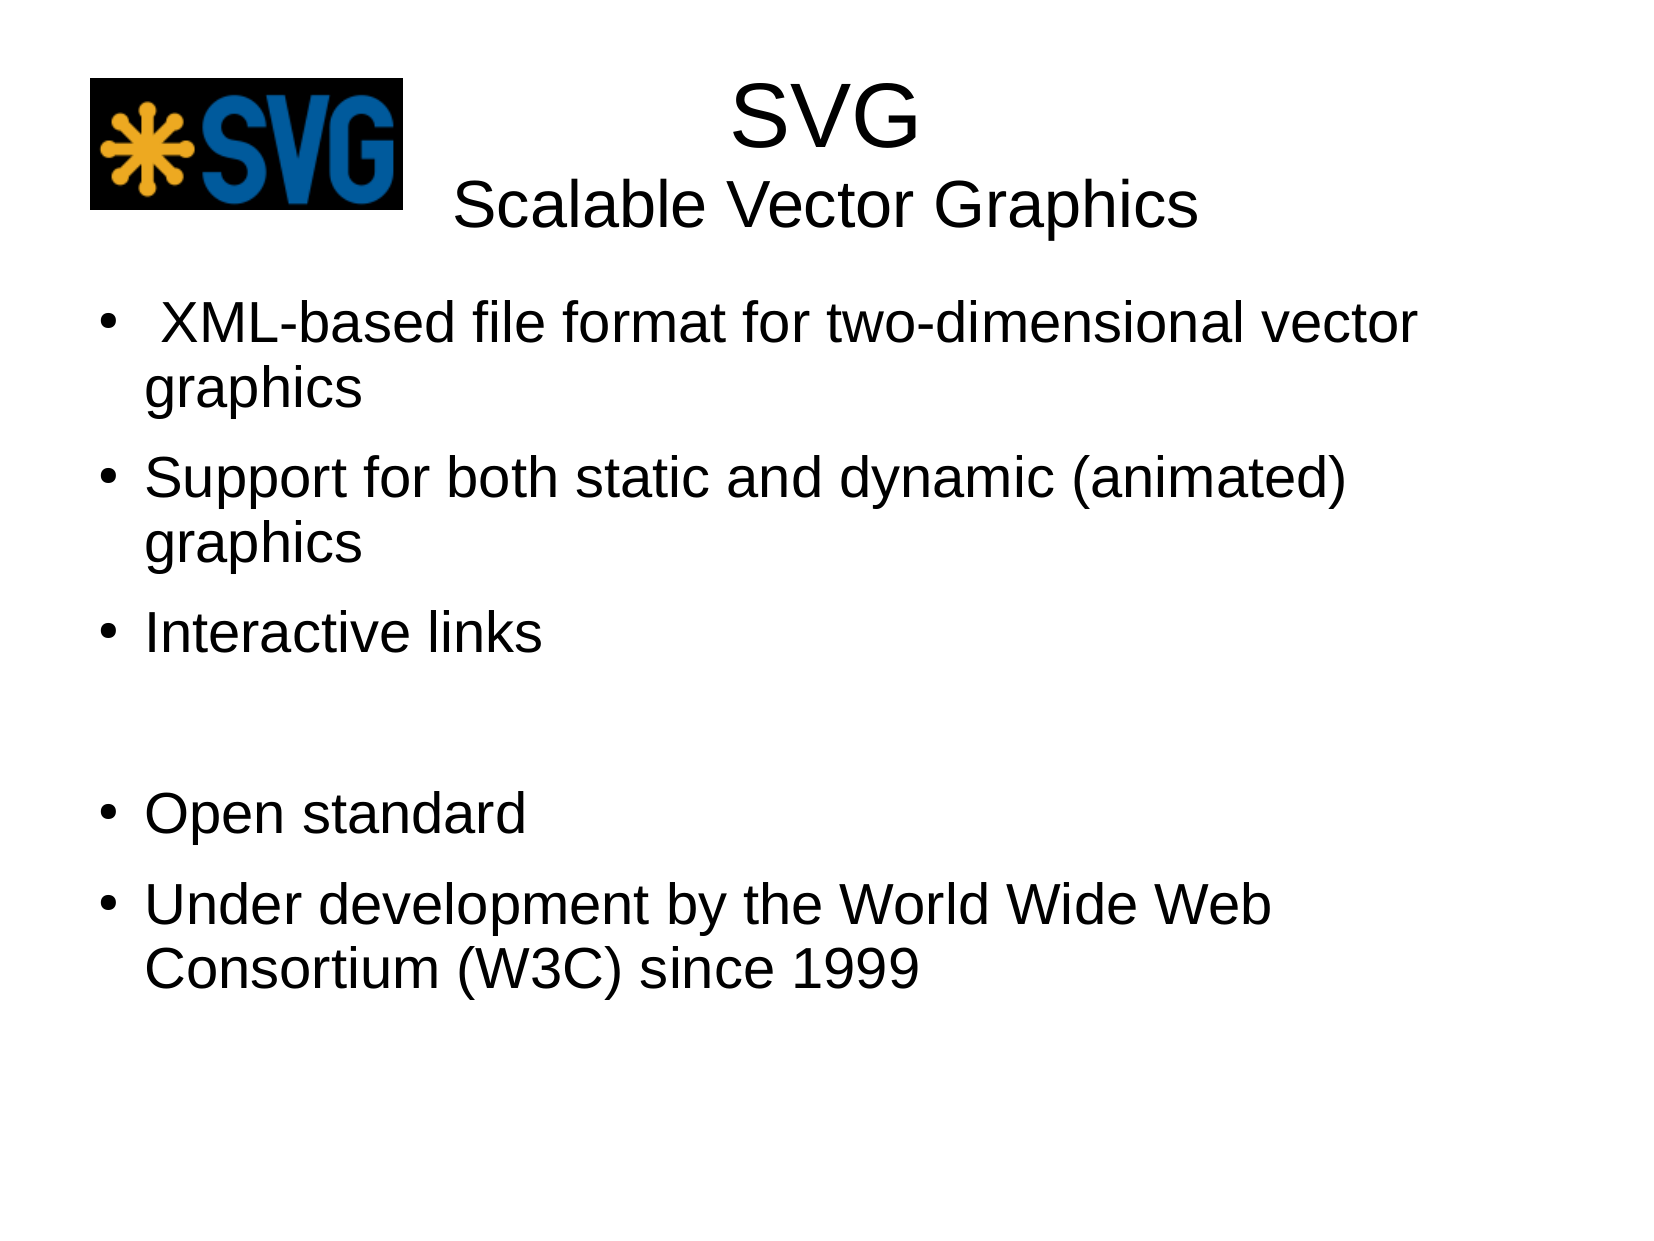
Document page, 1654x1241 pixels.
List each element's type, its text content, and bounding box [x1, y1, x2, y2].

picture [90, 78, 403, 211]
list XML-based file format for two-dimensional vector graphics Support for both static and dynamic (animated) graphics Interactive links Open standard Under development by the World Wide Web Consortium (W3C) since 1999 [82, 290, 1538, 1010]
title SVG Scalable Vector Graphics [82, 49, 1571, 257]
